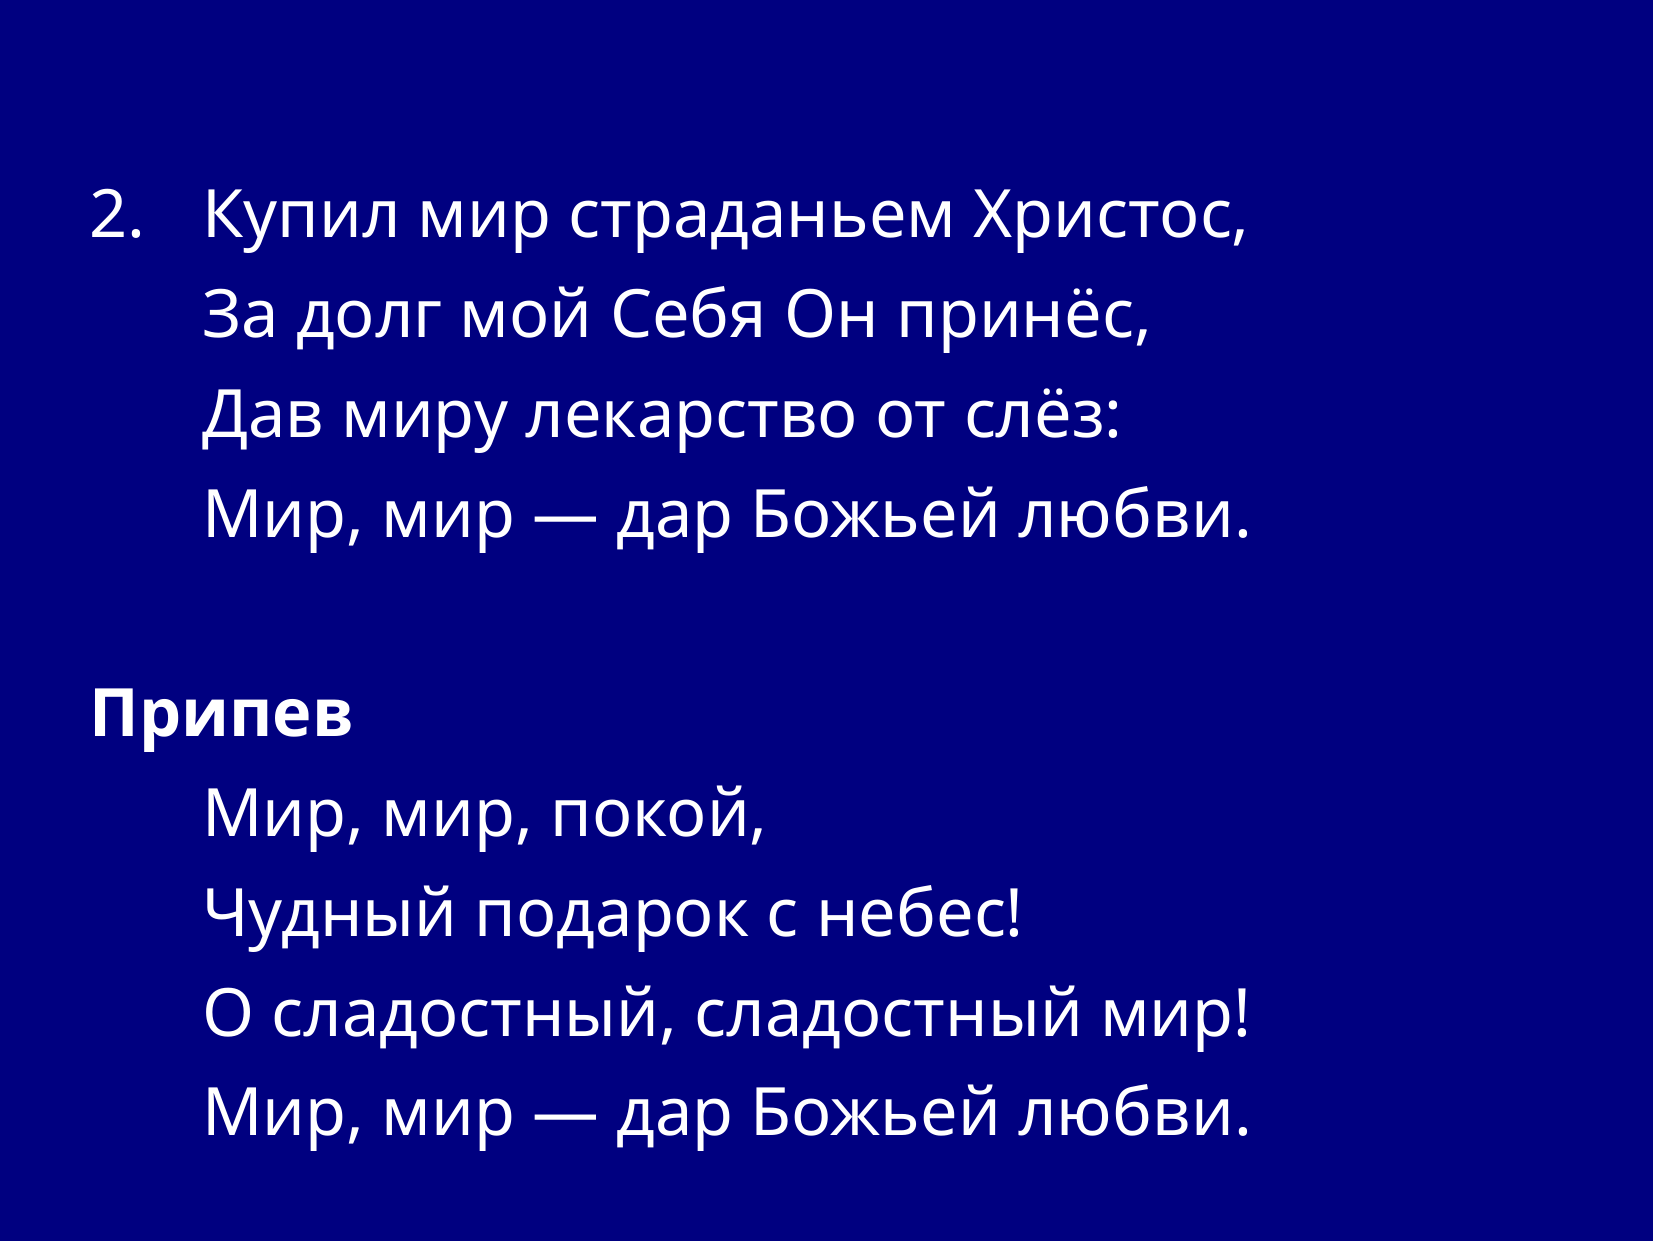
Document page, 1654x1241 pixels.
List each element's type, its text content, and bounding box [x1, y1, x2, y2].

text_box 2. Купил мир страданьем Христос, За долг мой Себя Он принёс, Дав миру лекарство от слёз: Мир, мир — дар Божьей любви. Припев Мир, мир, покой, Чудный подарок с небес! О сладостный, сладостный мир! Мир, мир — дар Божьей любви. [75, 150, 1576, 1163]
